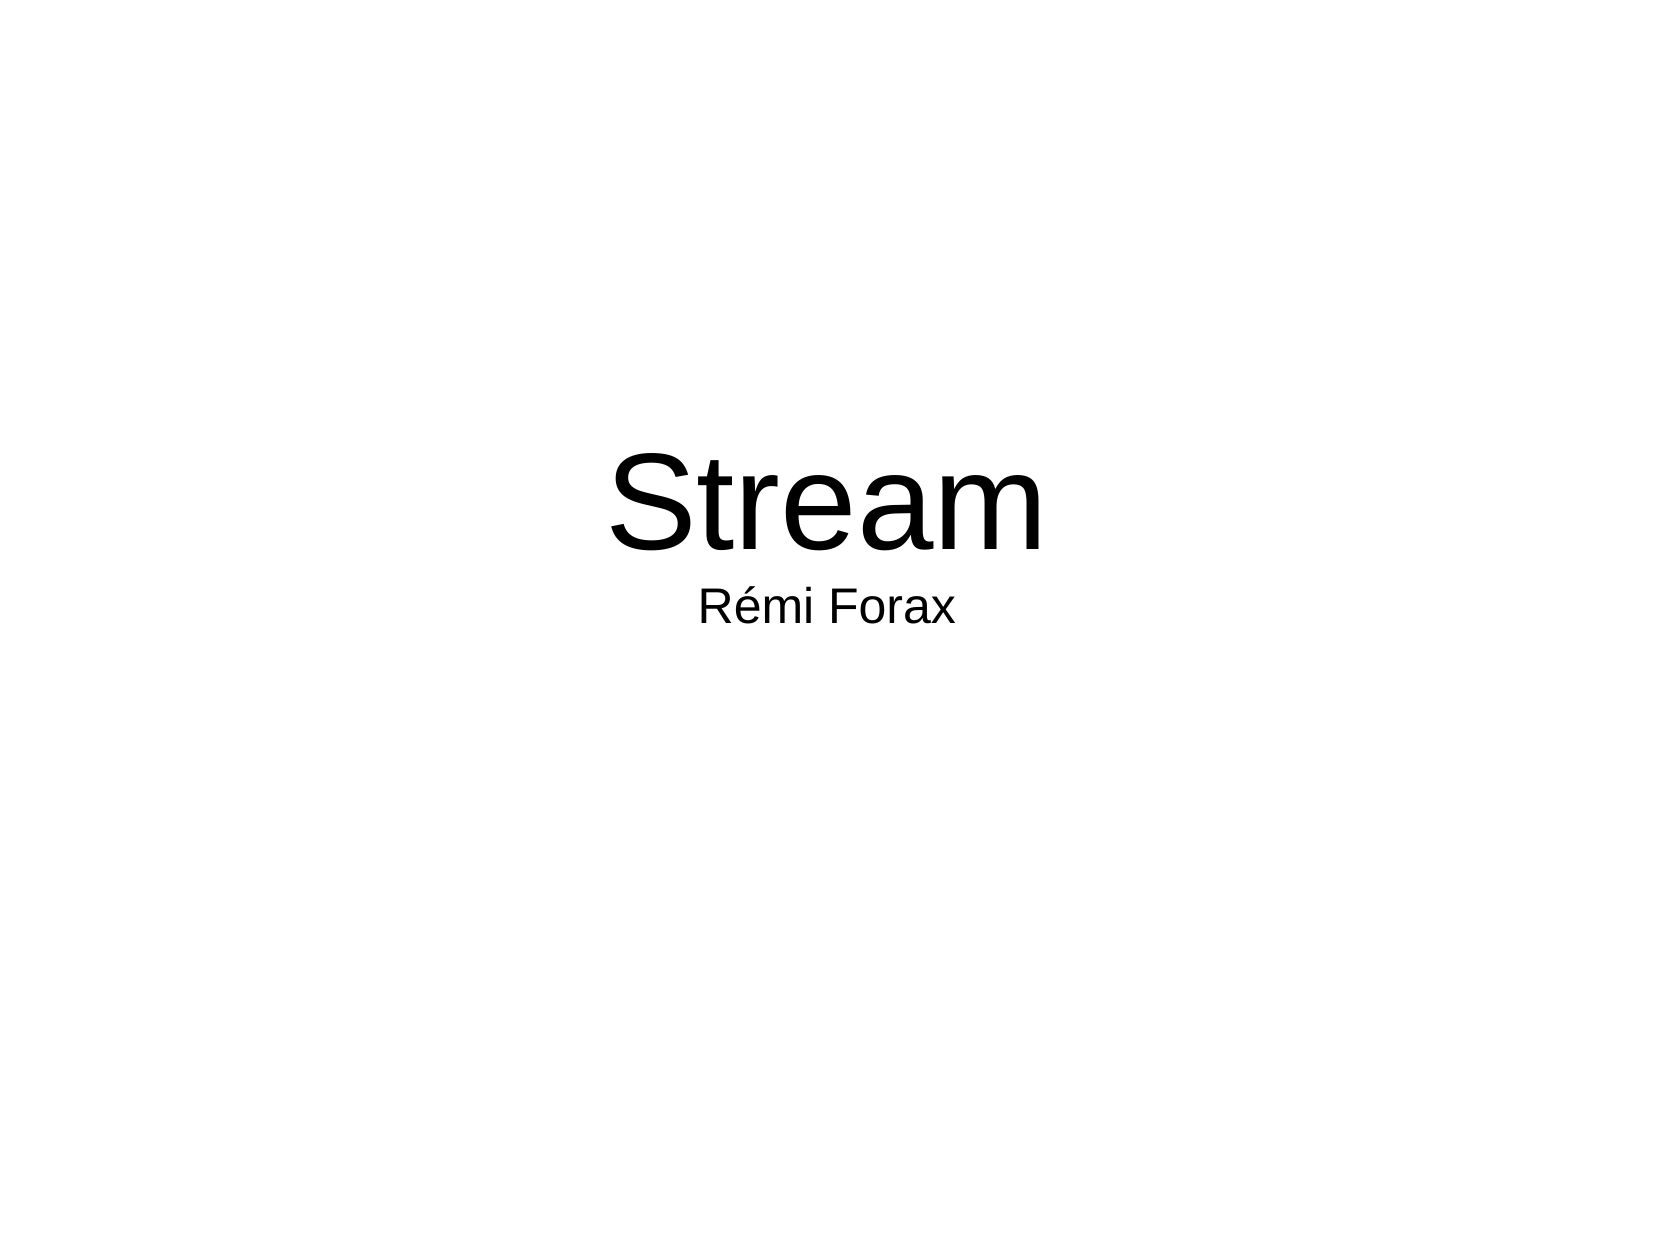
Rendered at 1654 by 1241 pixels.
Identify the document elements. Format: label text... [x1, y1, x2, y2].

subtitle Stream Rémi Forax [82, 49, 1571, 1010]
